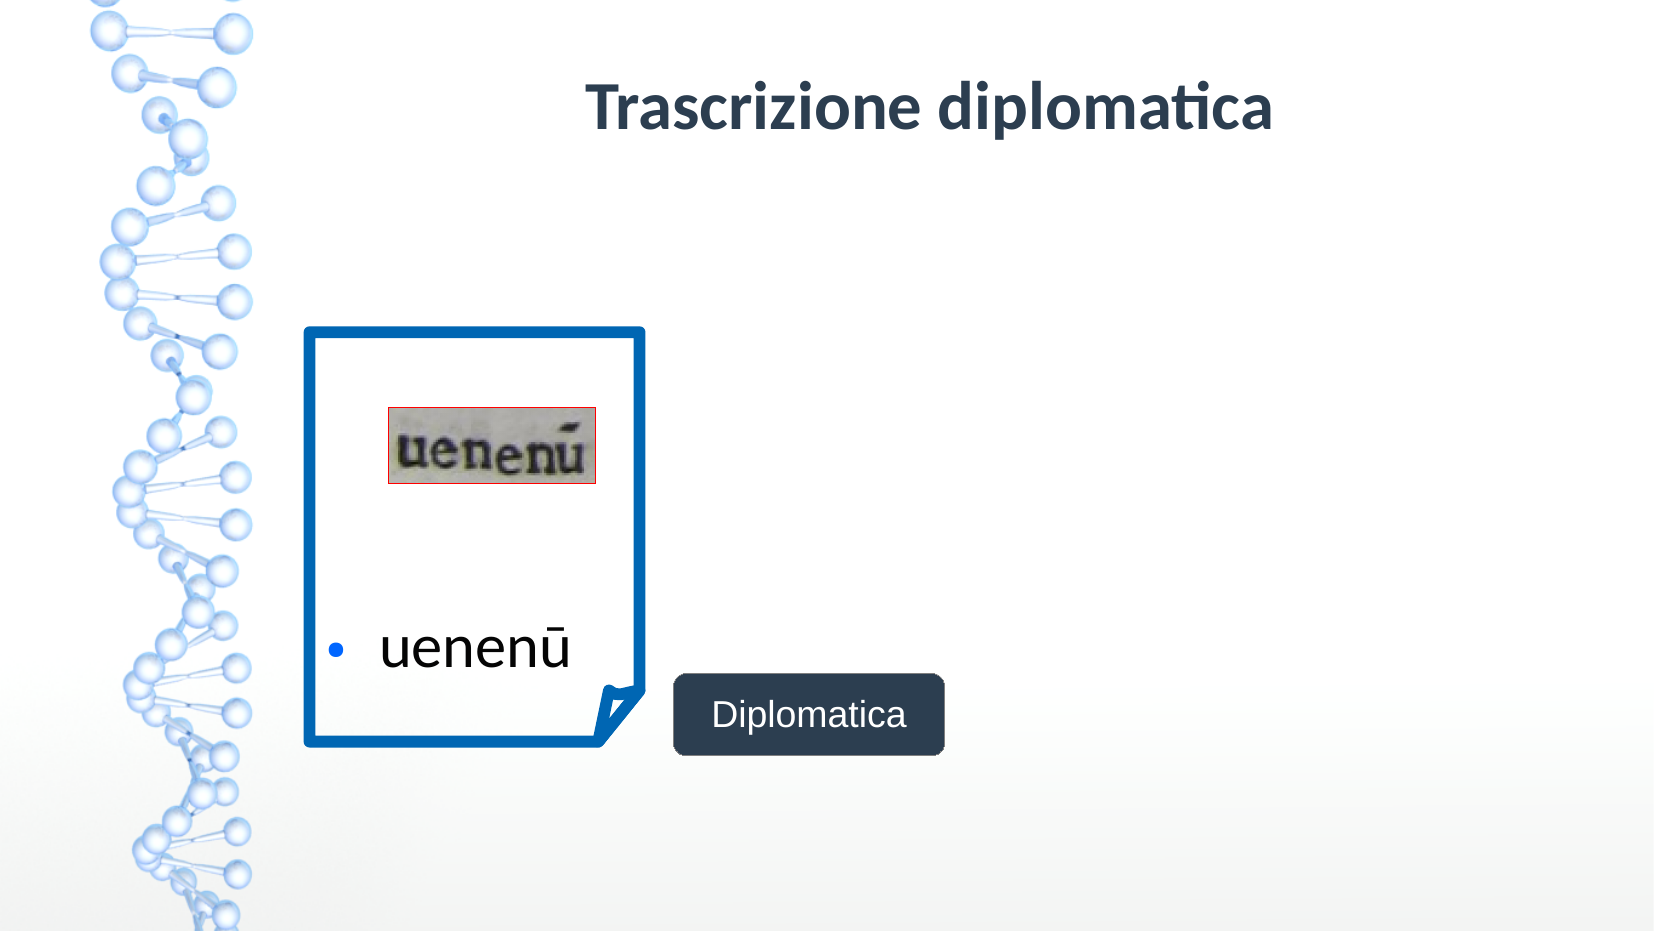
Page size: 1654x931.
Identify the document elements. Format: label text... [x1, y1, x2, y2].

title Trascrizione diplomatica [265, 35, 1595, 189]
text_box Diplomatica [673, 673, 945, 756]
picture [0, 0, 1654, 931]
list uenenū [316, 620, 628, 703]
